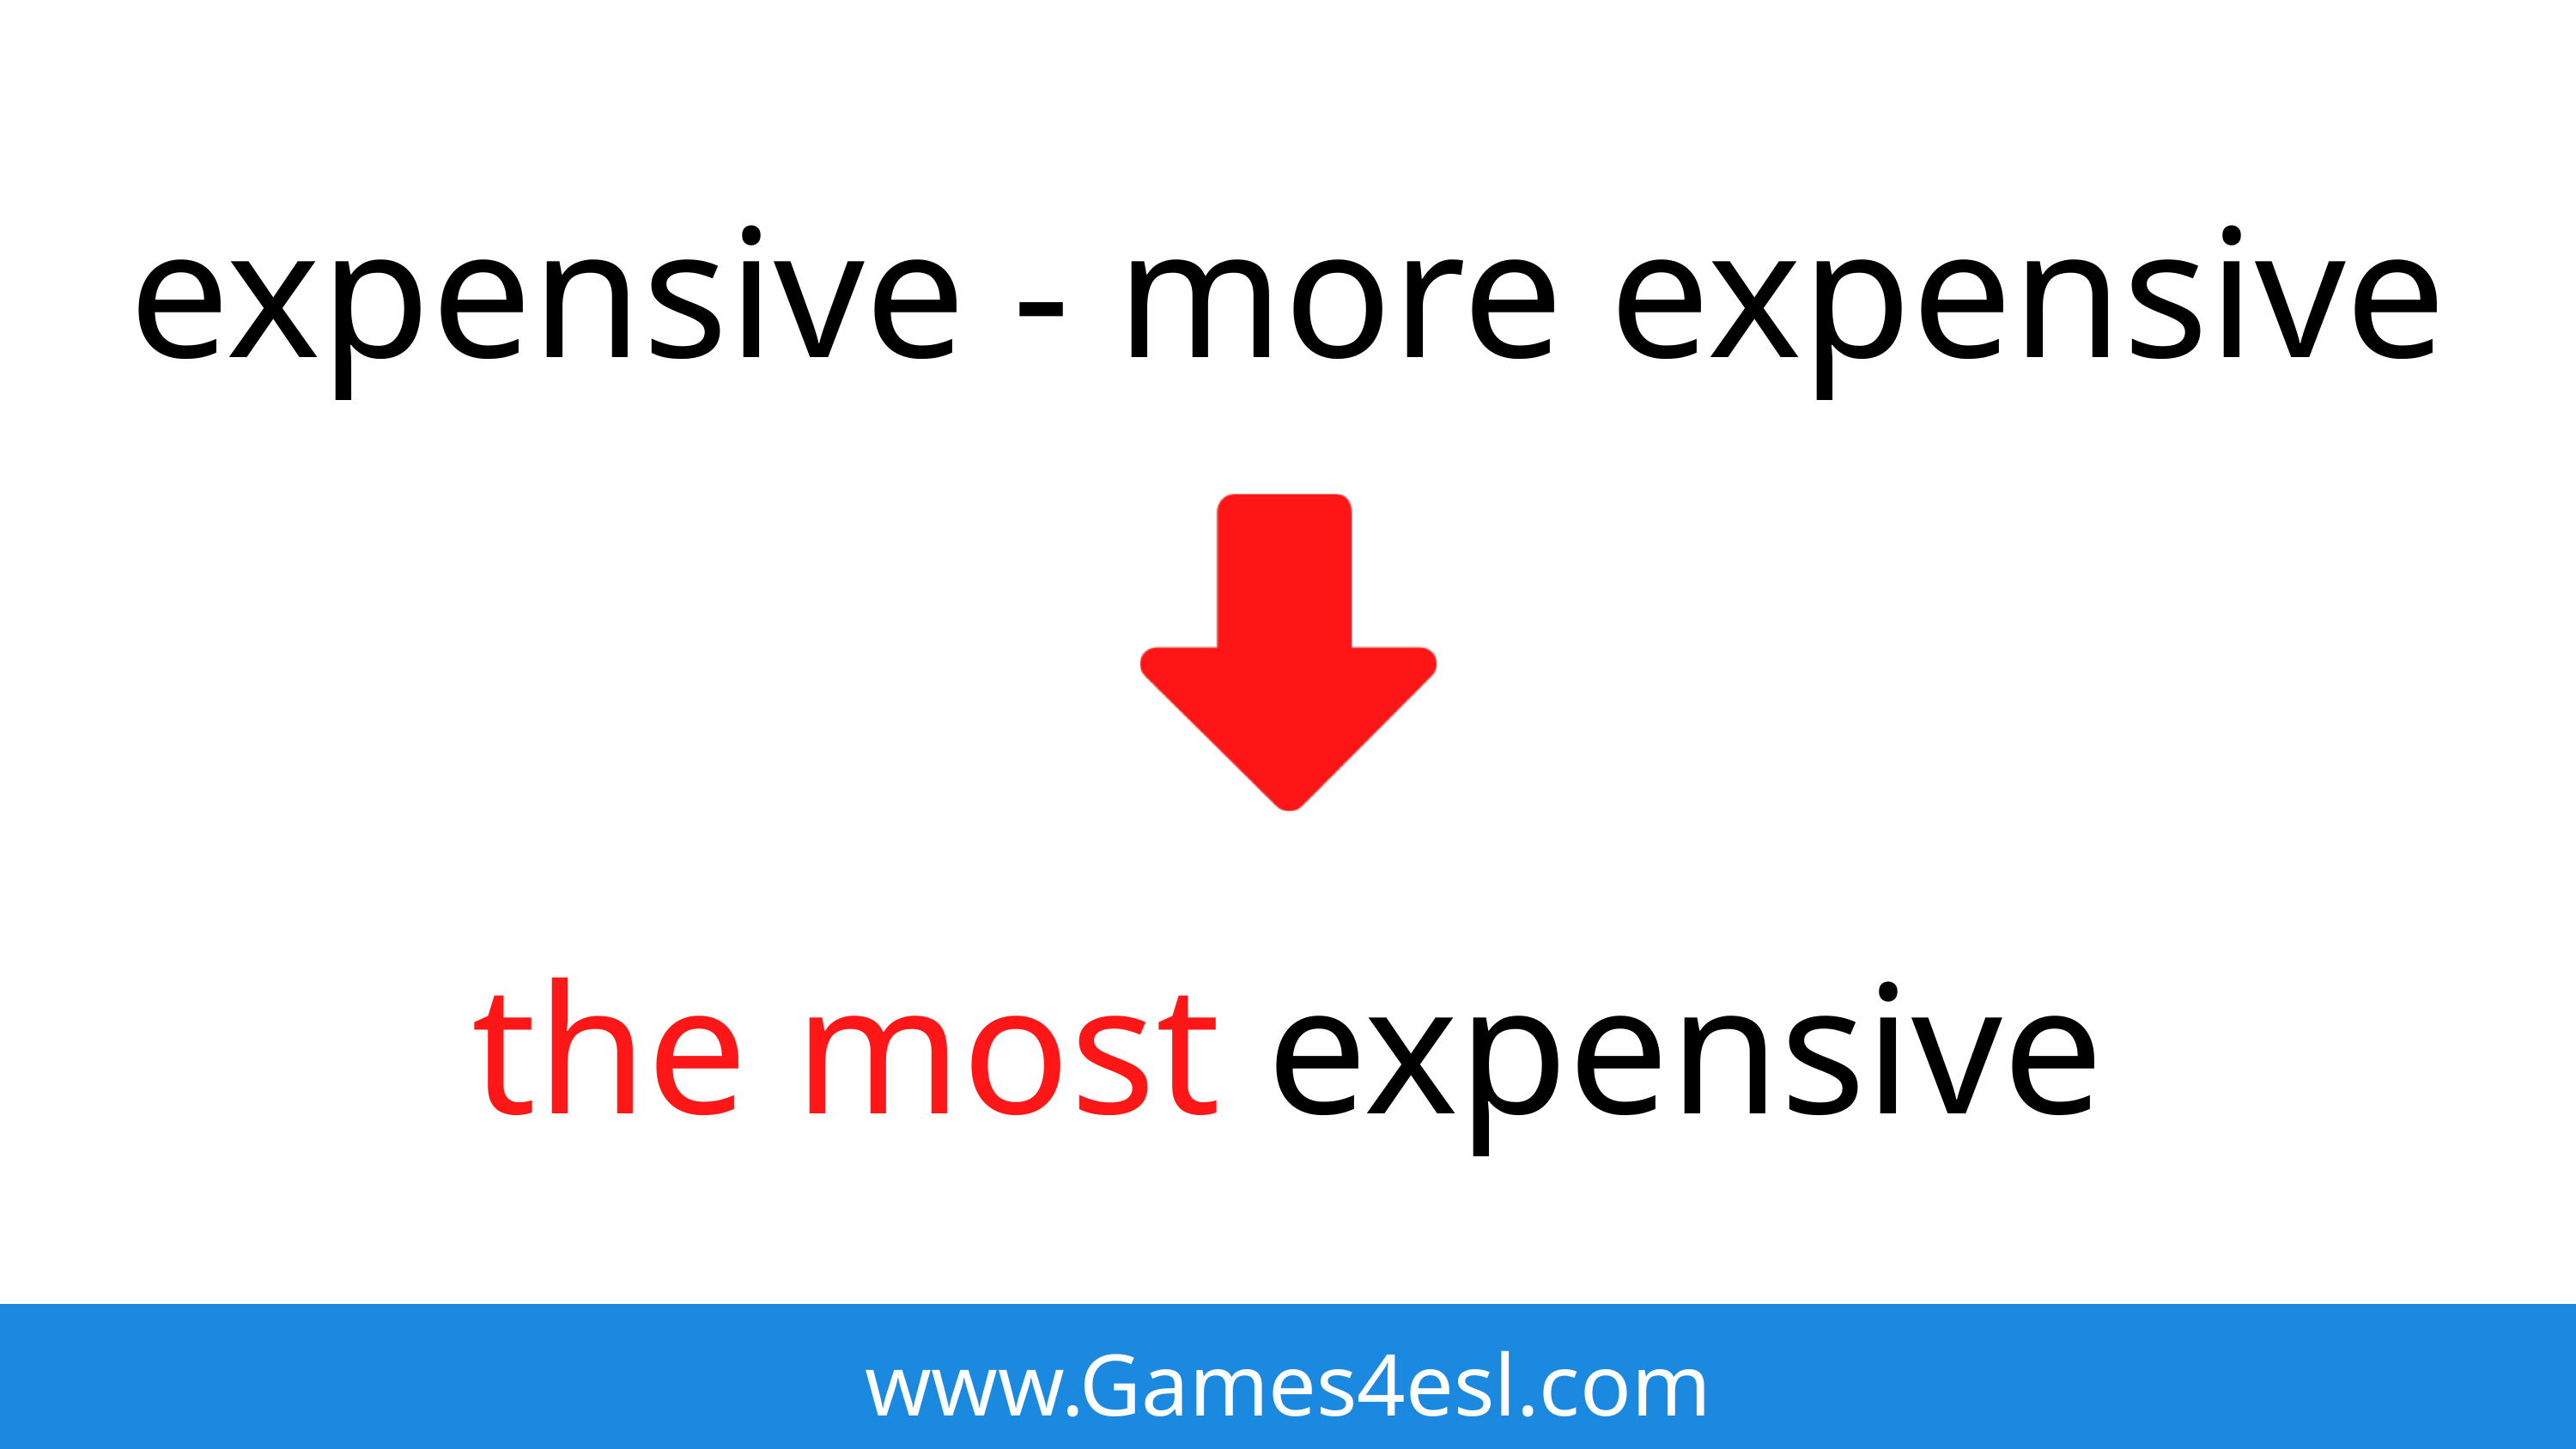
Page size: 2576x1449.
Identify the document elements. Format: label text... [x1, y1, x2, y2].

text_box www.Games4esl.com [842, 1314, 1734, 1426]
picture [1139, 494, 1437, 811]
text_box expensive - more expensive [0, 142, 2576, 380]
text_box the most expensive [204, 899, 2372, 1137]
text_box [0, 1304, 2576, 1449]
